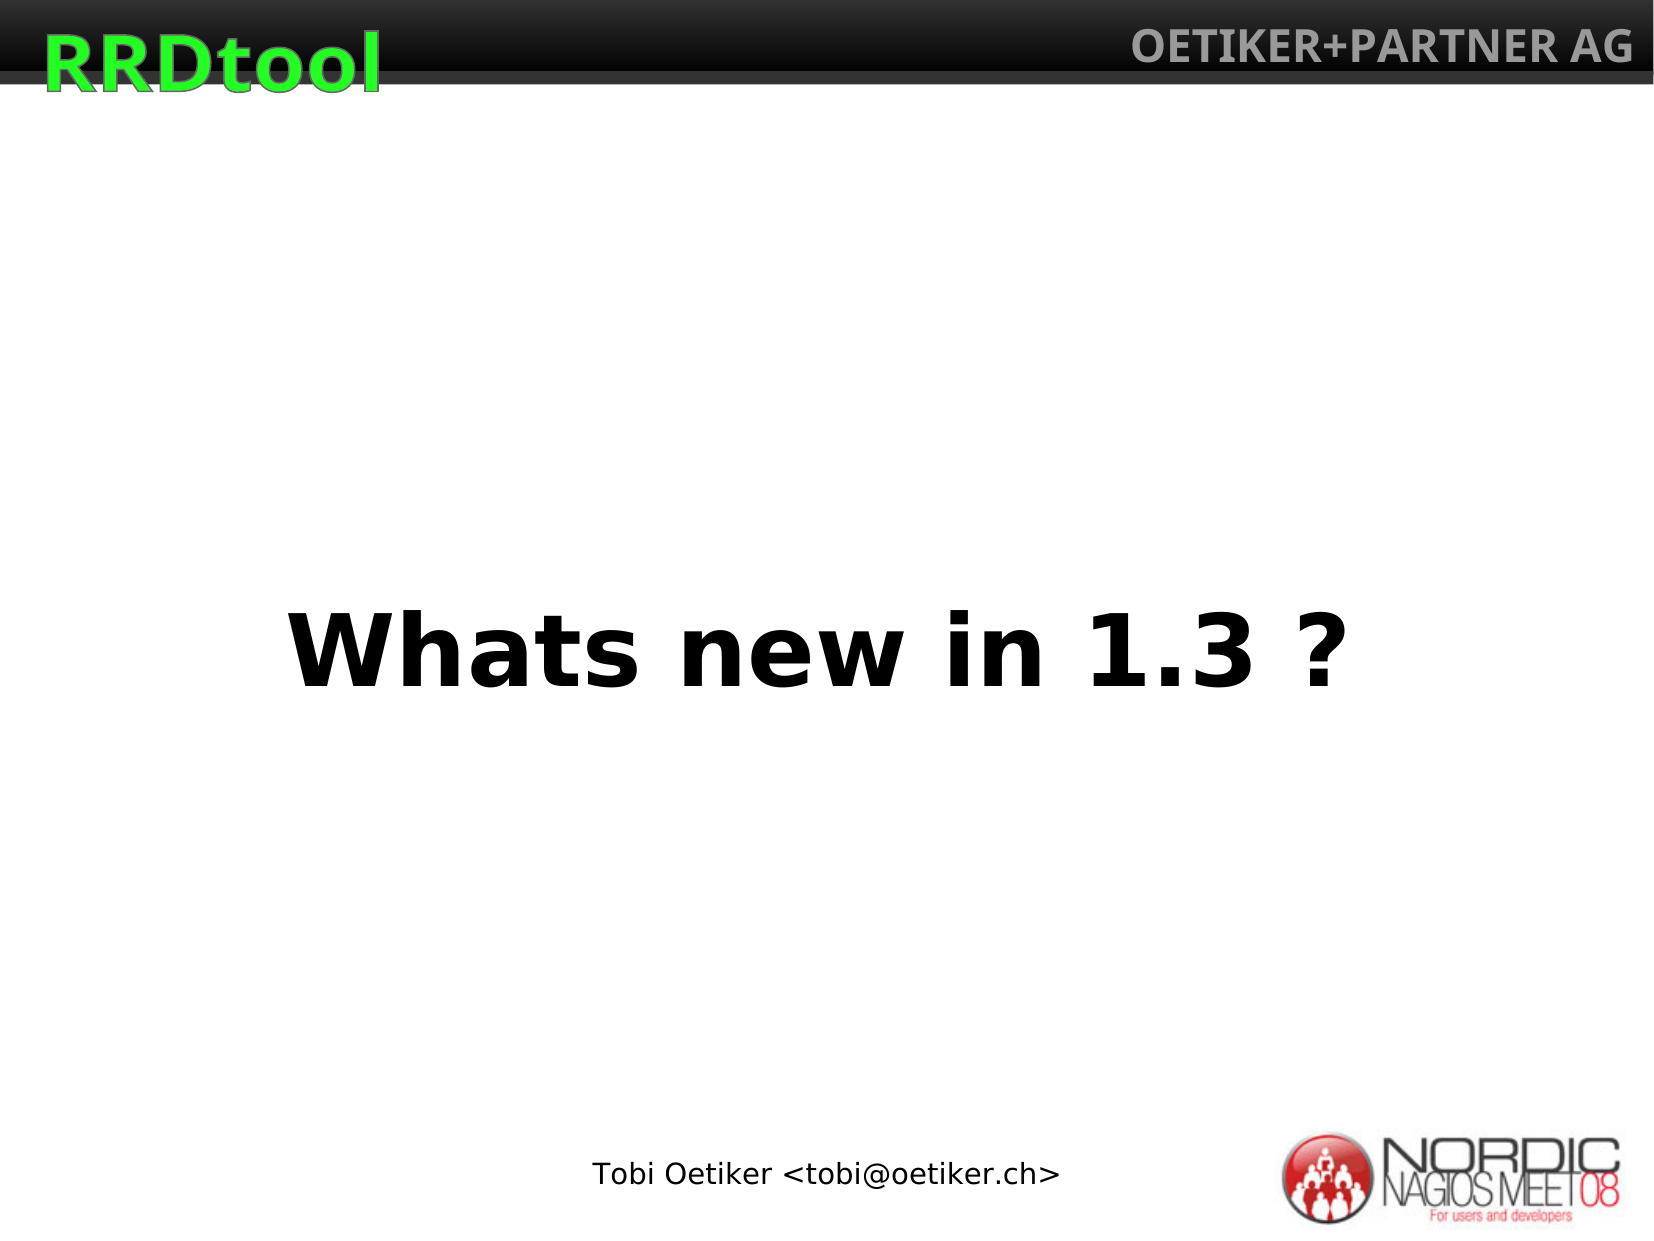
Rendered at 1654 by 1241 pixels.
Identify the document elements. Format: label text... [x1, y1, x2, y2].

picture [1262, 1116, 1654, 1241]
text_box Whats new in 1.3 ? [59, 366, 1580, 939]
